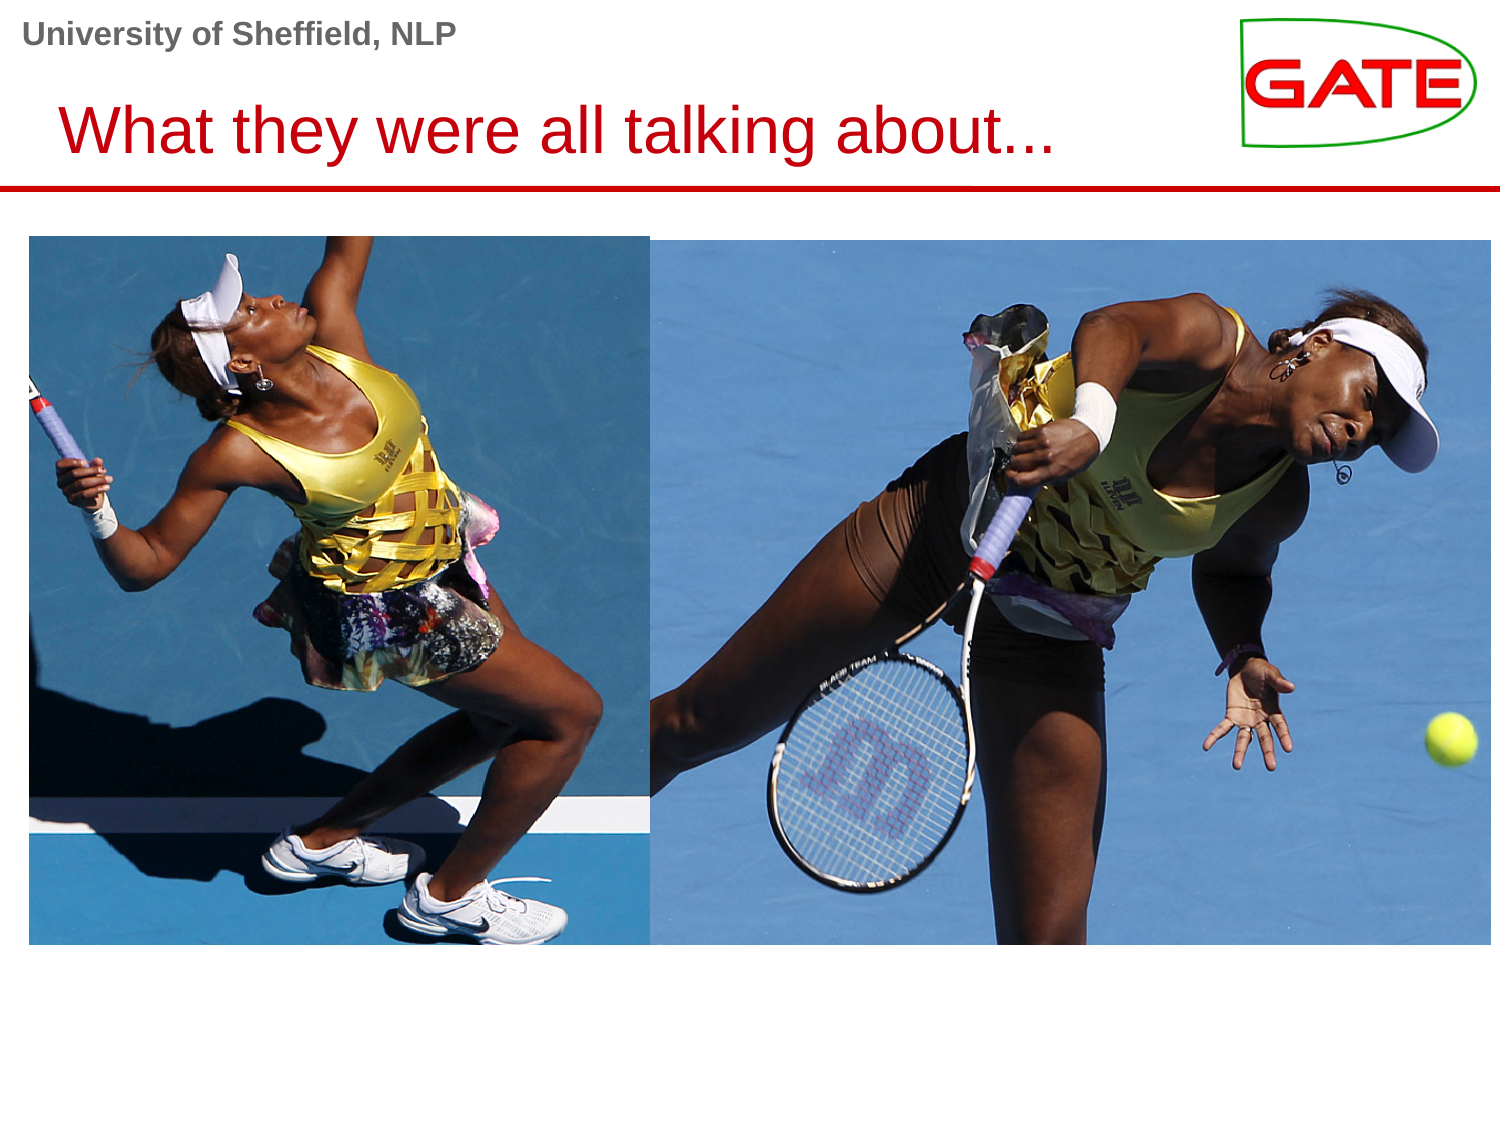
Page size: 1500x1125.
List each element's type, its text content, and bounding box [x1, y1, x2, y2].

title What they were all talking about... [59, 37, 1300, 225]
picture [1240, 18, 1477, 148]
picture [29, 236, 1491, 945]
